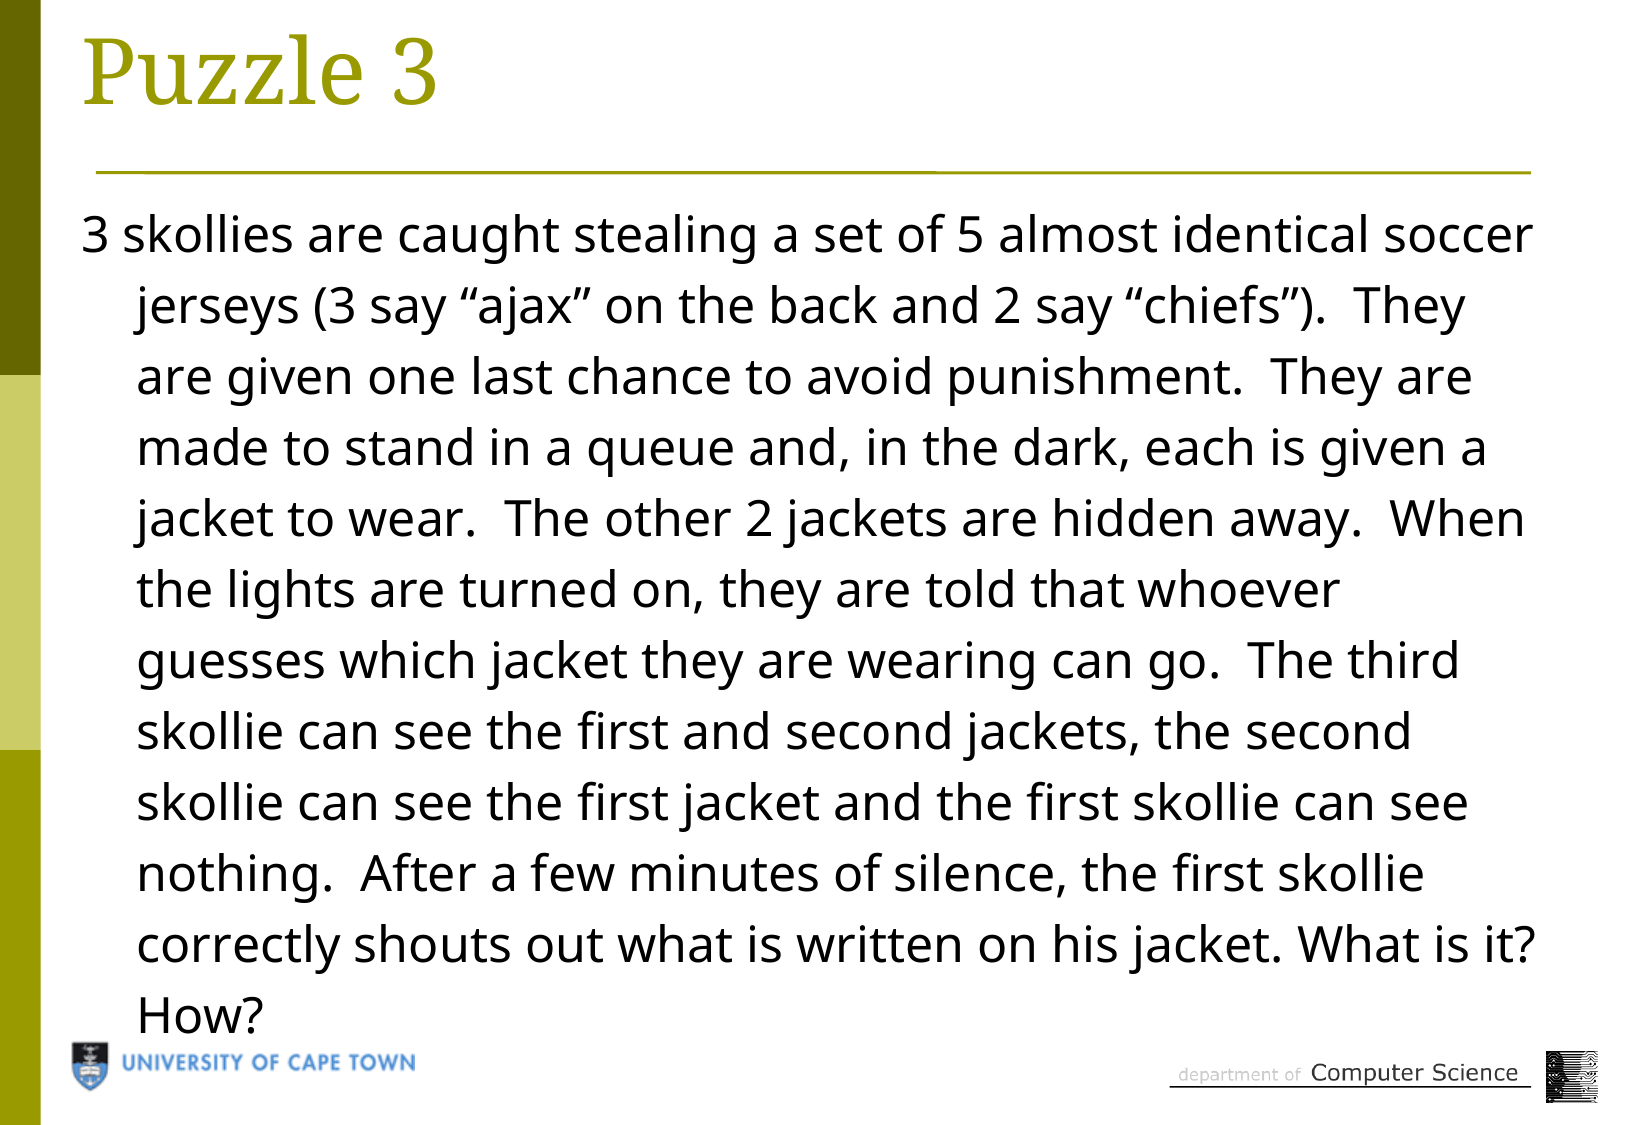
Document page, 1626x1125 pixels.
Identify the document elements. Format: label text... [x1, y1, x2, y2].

list 3 skollies are caught stealing a set of 5 almost identical soccer jerseys (3 say “ajax” on the back and 2 say “chiefs”). They are given one last chance to avoid punishment. They are made to stand in a queue and, in the dark, each is given a jacket to wear. The other 2 jackets are hidden away. When the lights are turned on, they are told that whoever guesses which jacket they are wearing can go. The third skollie can see the first and second jackets, the second skollie can see the first jacket and the first skollie can see nothing. After a few minutes of silence, the first skollie correctly shouts out what is written on his jacket. What is it? How? [81, 196, 1543, 991]
picture [181, 1024, 195, 1030]
title Puzzle 3 [81, 0, 1543, 165]
picture [1546, 1051, 1598, 1103]
picture [61, 1024, 415, 1103]
picture [1169, 1043, 1532, 1091]
